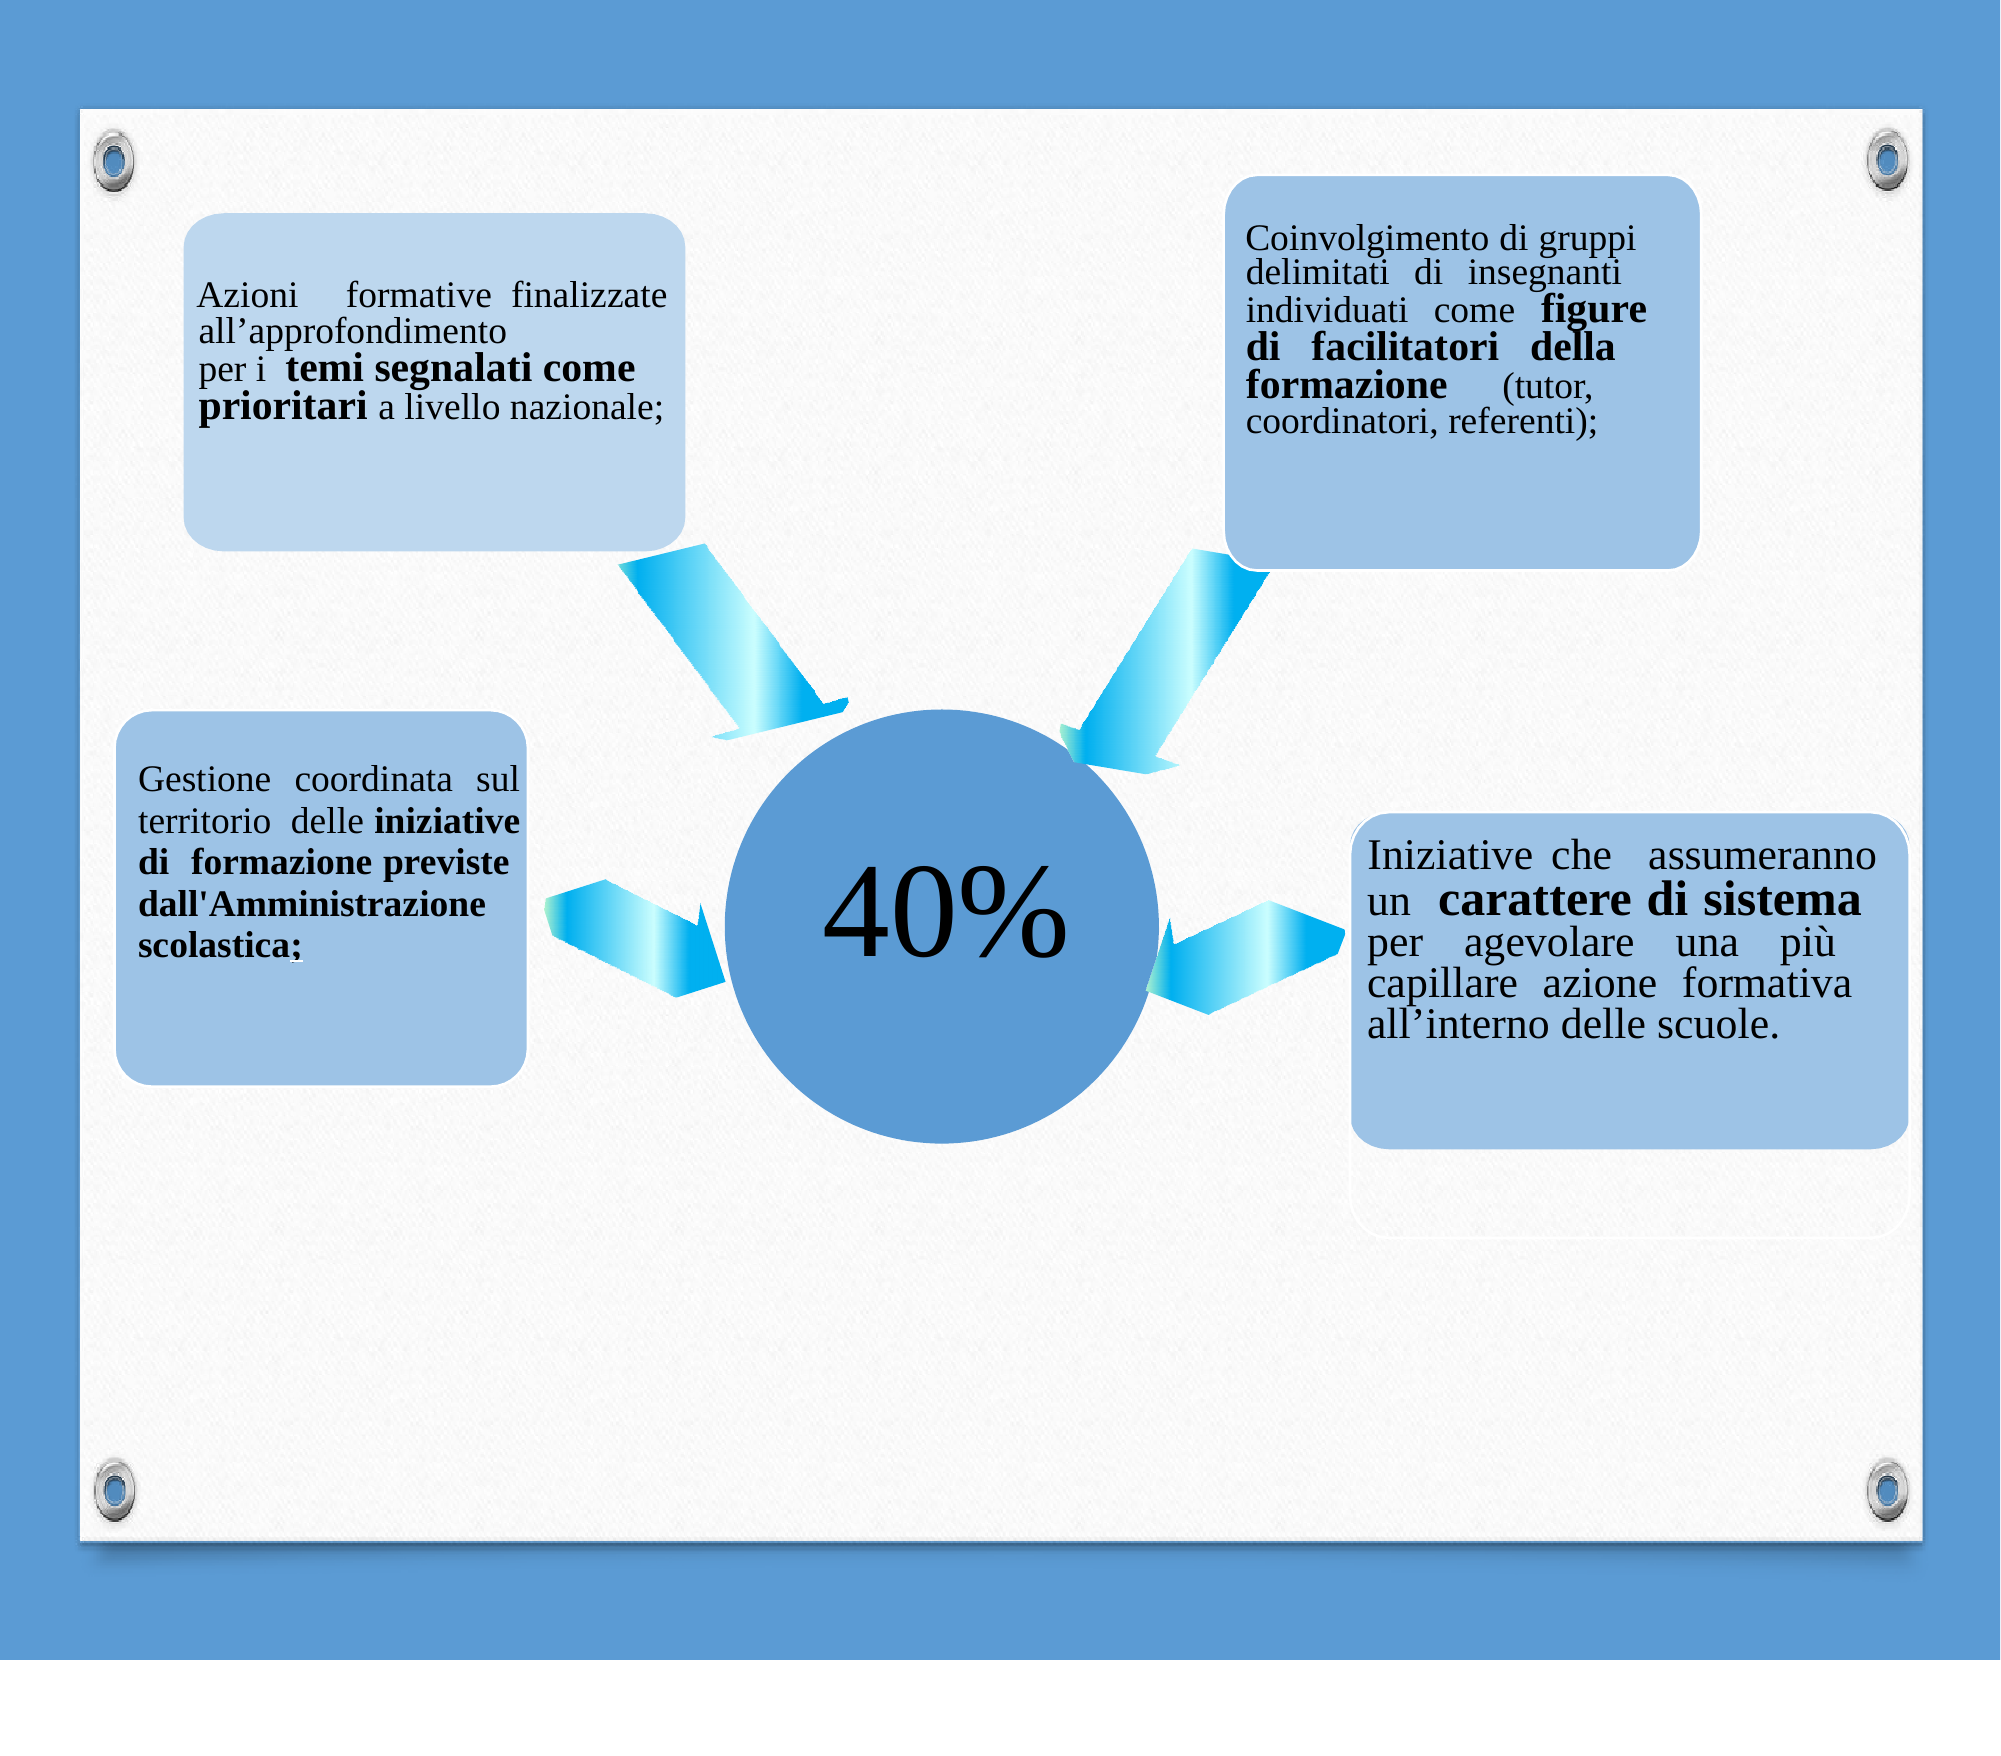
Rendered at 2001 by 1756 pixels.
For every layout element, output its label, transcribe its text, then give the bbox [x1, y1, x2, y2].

text_box Iniziative che assumeranno un carattere di sistema per agevolare una più capillare azione formativa all’interno delle scuole. [1365, 826, 1882, 1098]
text_box Gestione coordinata sul territorio delle iniziative di formazione previste dall'Amministrazione scolastica; [137, 748, 521, 967]
text_box Azioni formative finalizzate all’approfondimento per i temi segnalati come prioritari a livello nazionale; [196, 264, 801, 428]
text_box Coinvolgimento di gruppi delimitati di insegnanti individuati come figure di facilitatori della formazione (tutor, coordinatori, referenti); [1243, 213, 1648, 442]
text_box [0, 0, 2000, 1660]
text_box 40% [820, 833, 1122, 986]
